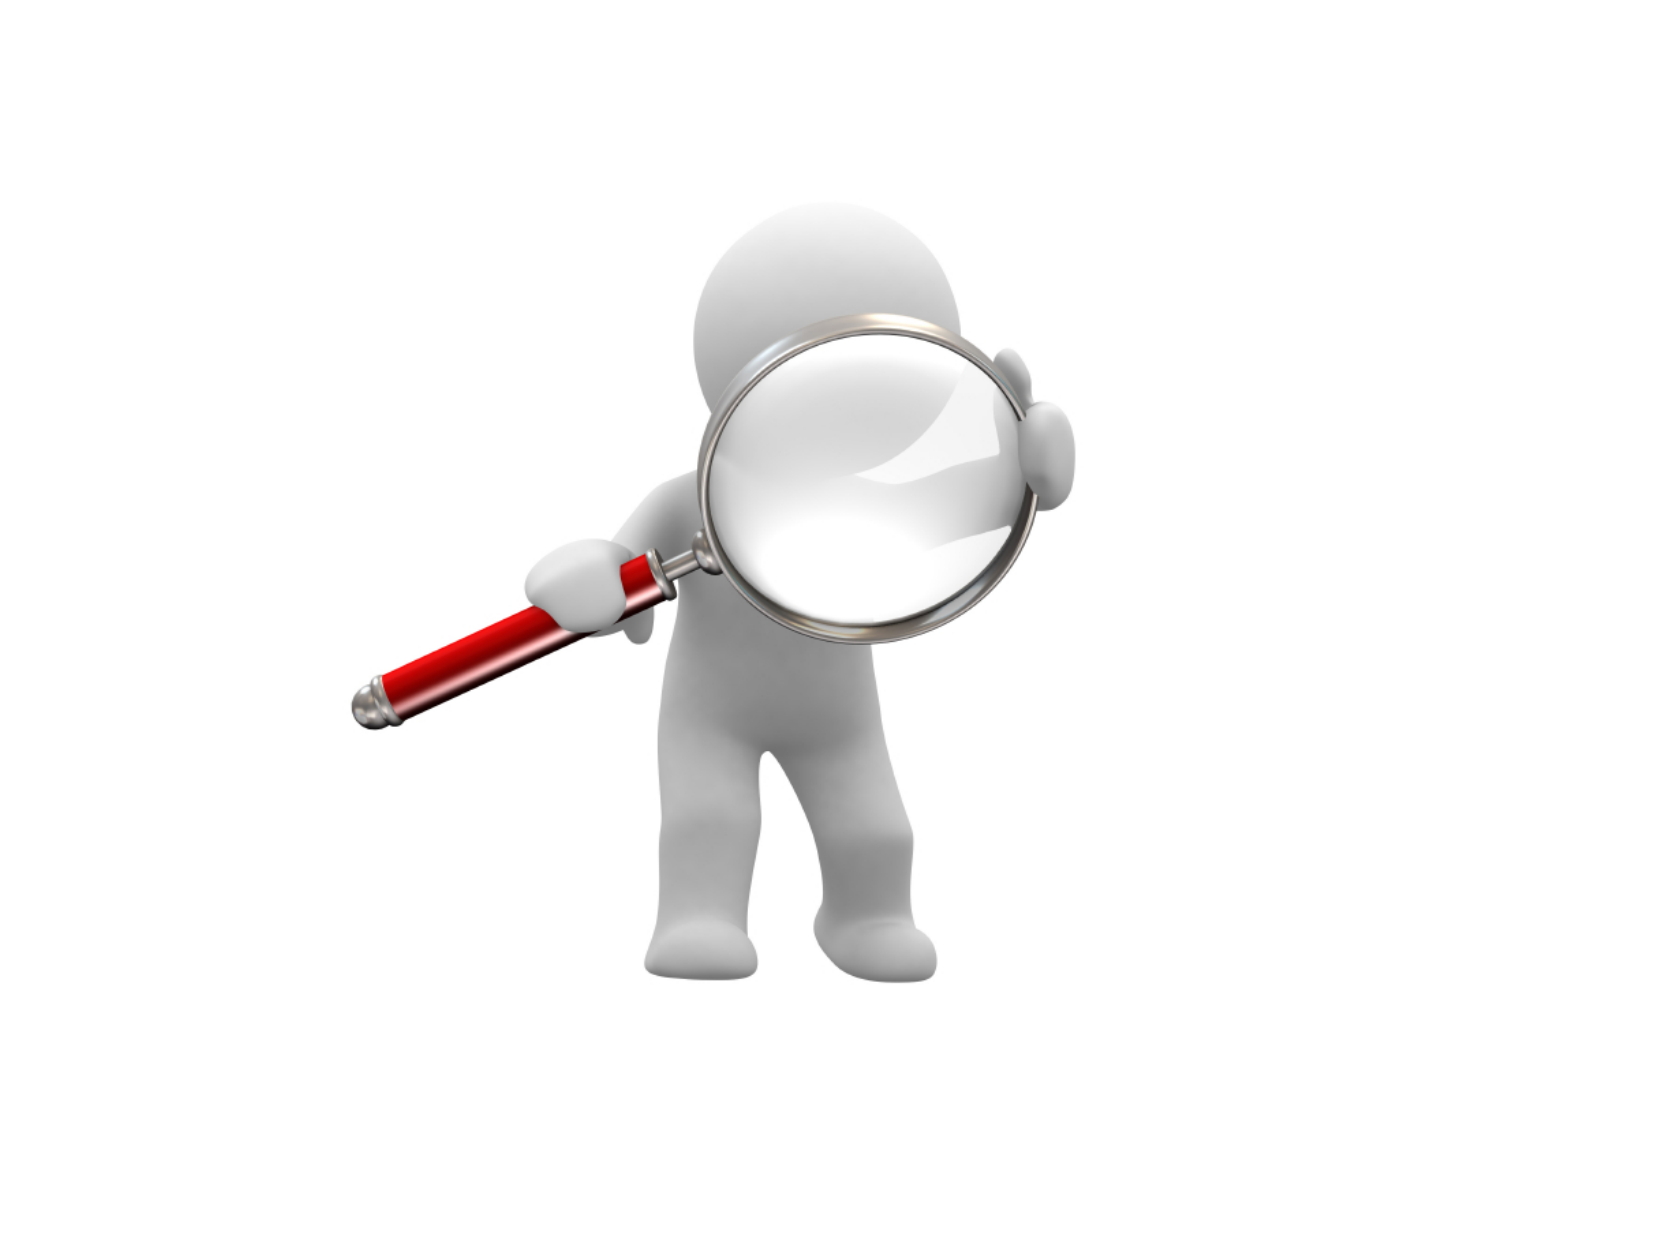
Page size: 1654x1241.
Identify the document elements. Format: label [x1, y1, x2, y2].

picture [277, 90, 1223, 1035]
